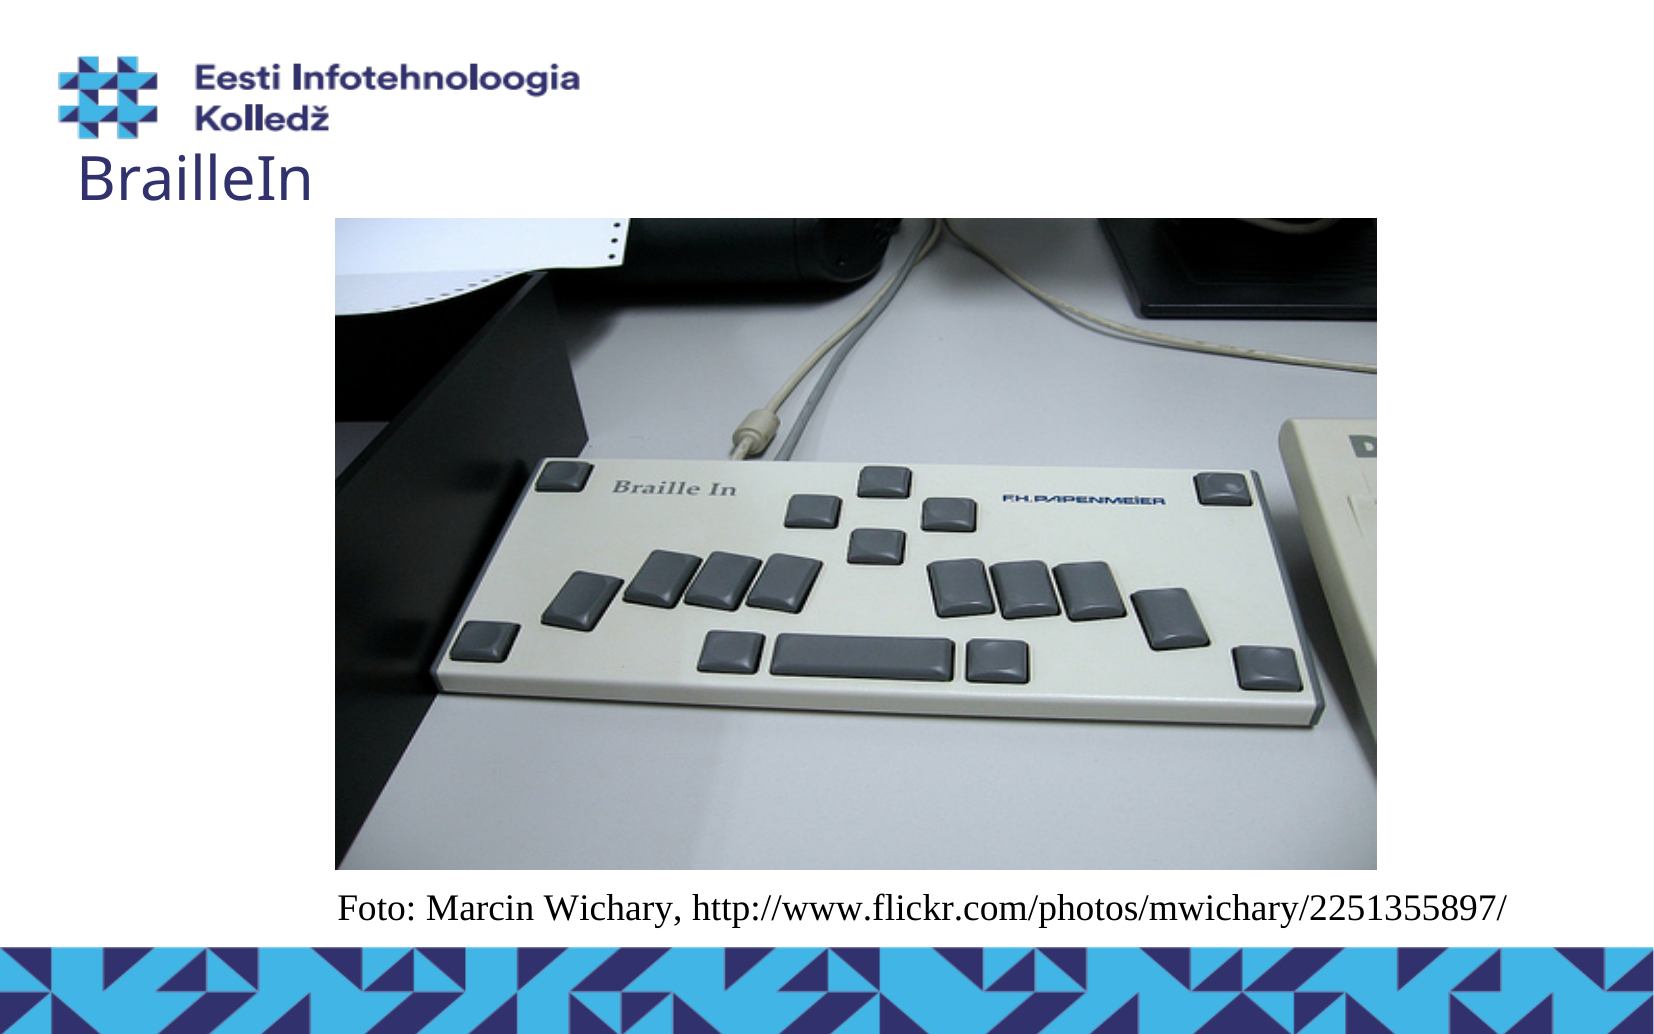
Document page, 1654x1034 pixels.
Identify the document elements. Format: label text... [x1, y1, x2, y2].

text_box Foto: Marcin Wichary, http://www.flickr.com/photos/mwichary/2251355897/ [337, 883, 1630, 930]
picture [335, 218, 1377, 870]
title BrailleIn [76, 90, 1213, 264]
